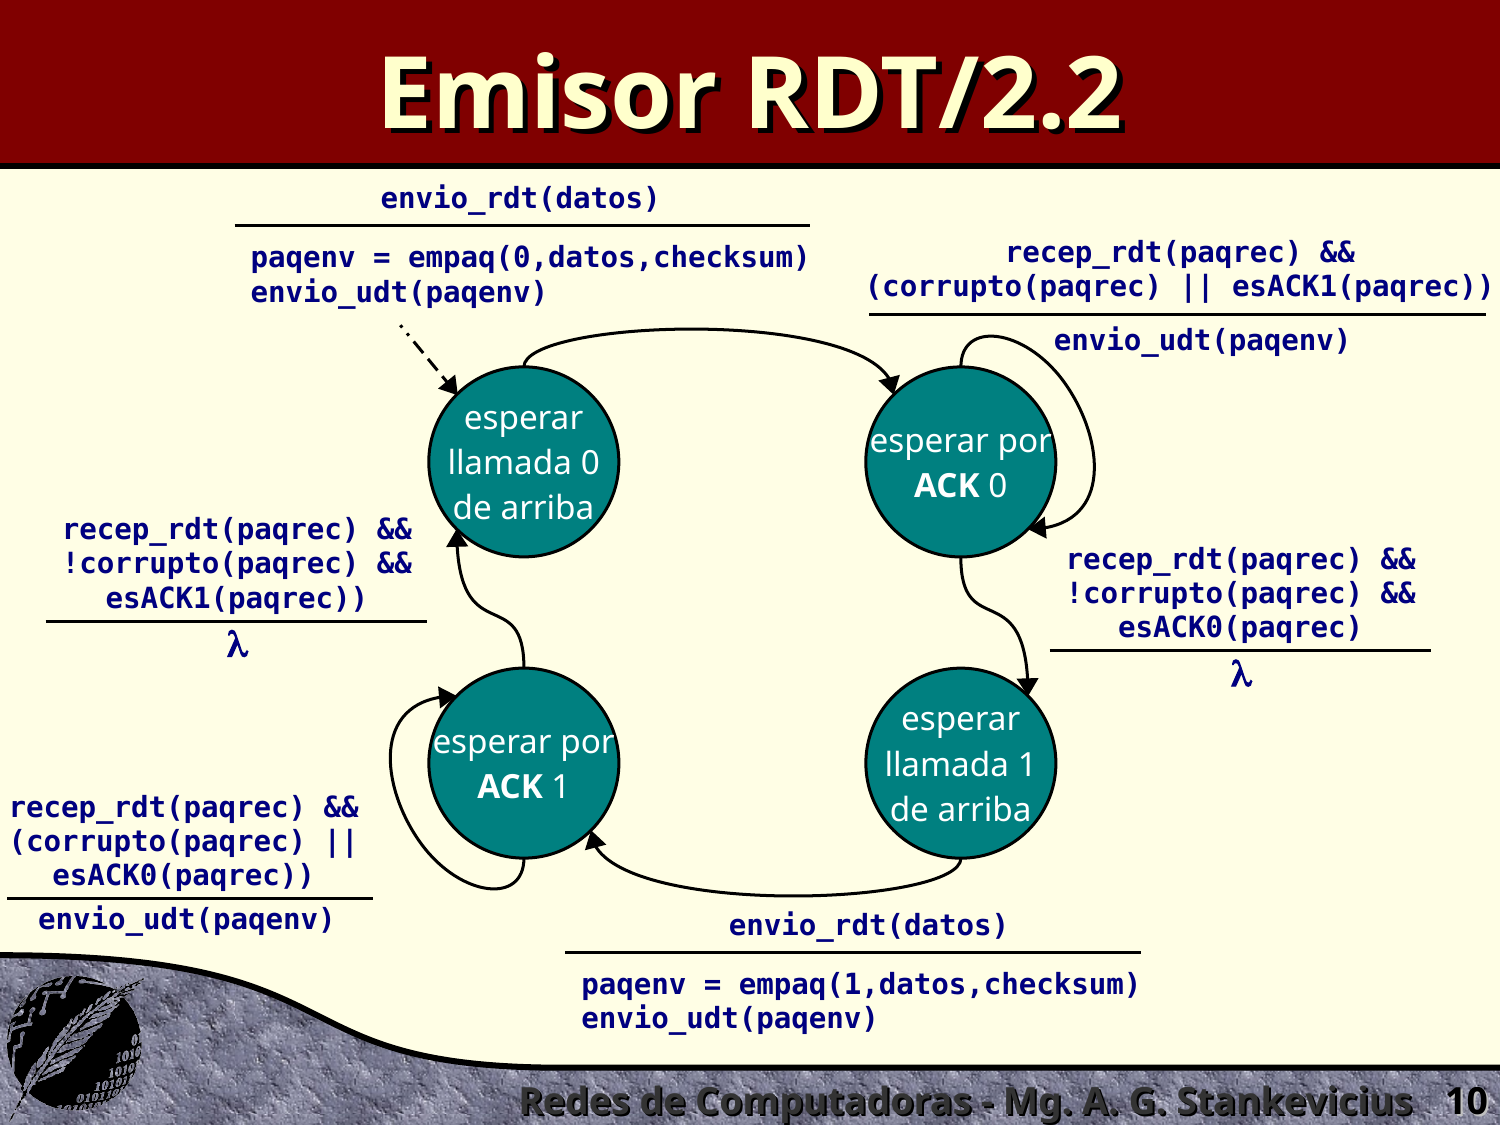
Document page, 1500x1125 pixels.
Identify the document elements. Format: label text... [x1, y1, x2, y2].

text_box esperar llamada 0 de arriba [428, 366, 619, 557]
picture [0, 959, 1500, 1125]
text_box  [212, 623, 264, 687]
picture [790, 1100, 795, 1110]
text_box paqenv = empaq(1,datos,checksum) envio_udt(paqenv) [566, 959, 1157, 1044]
text_box esperar por ACK 0 [865, 366, 1056, 557]
text_box esperar por ACK 1 [428, 668, 619, 859]
text_box paqenv = empaq(0,datos,checksum) envio_udt(paqenv) [235, 233, 826, 317]
text_box esperar llamada 1 de arriba [865, 668, 1056, 859]
text_box envio_udt(paqenv) [1039, 316, 1367, 366]
text_box envio_rdt(datos) [714, 900, 1024, 950]
picture [1047, 1100, 1054, 1110]
text_box recep_rdt(paqrec) && (corrupto(paqrec) || esACK0(paqrec)) [0, 782, 374, 901]
text_box recep_rdt(paqrec) && !corrupto(paqrec) && esACK0(paqrec) [1050, 534, 1431, 653]
text_box  [1216, 653, 1268, 717]
text_box recep_rdt(paqrec) && !corrupto(paqrec) && esACK1(paqrec)) [47, 505, 427, 623]
text_box recep_rdt(paqrec) && (corrupto(paqrec) || esACK1(paqrec)) [850, 227, 1500, 311]
text_box envio_rdt(datos) [365, 174, 676, 224]
title Emisor RDT/2.2 [15, 5, 1485, 160]
text_box envio_udt(paqenv) [23, 901, 351, 944]
